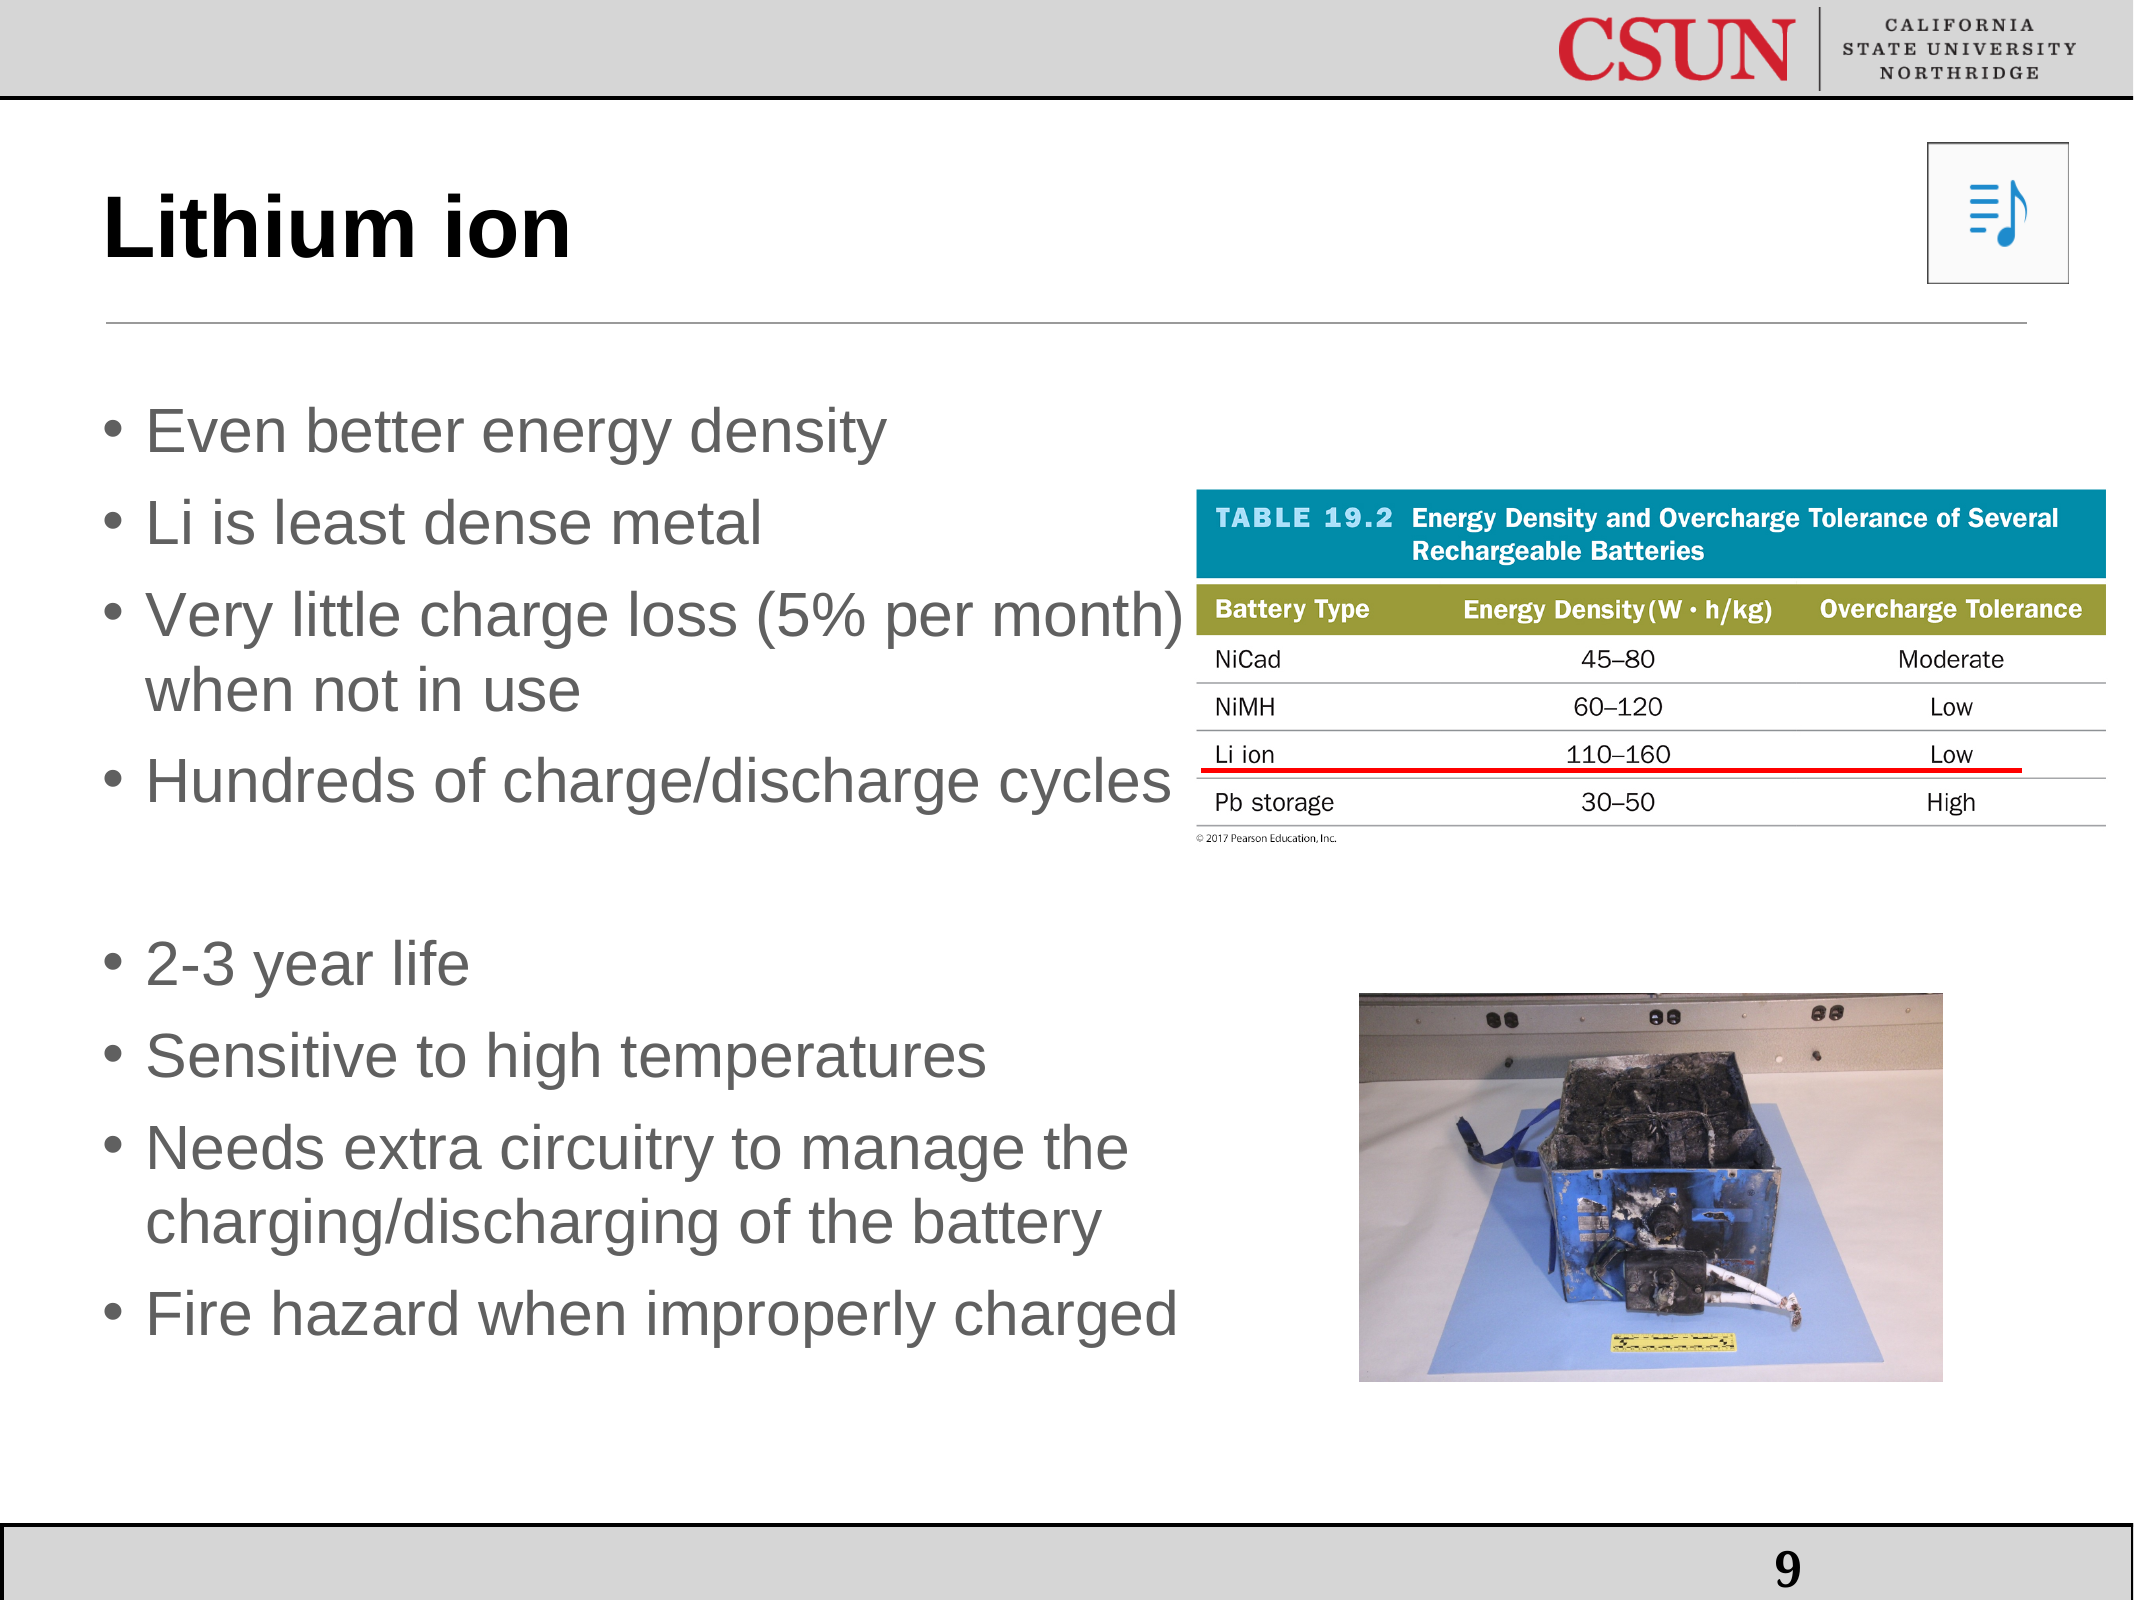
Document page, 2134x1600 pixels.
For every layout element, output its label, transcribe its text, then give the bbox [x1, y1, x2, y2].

picture [1359, 993, 1943, 1382]
picture [1559, 7, 2076, 91]
picture [1189, 482, 2113, 849]
title Lithium ion [93, 104, 2040, 284]
list Even better energy density Li is least dense metal Very little charge loss (5% per month) when not in use Hundreds of charge/discharge cycles 2-3 year life Sensitive to high temperatures Needs extra circuitry to manage the charging/discharging of the battery Fire hazard when improperly charged [93, 382, 1201, 1460]
text_box [1926, 141, 2071, 286]
